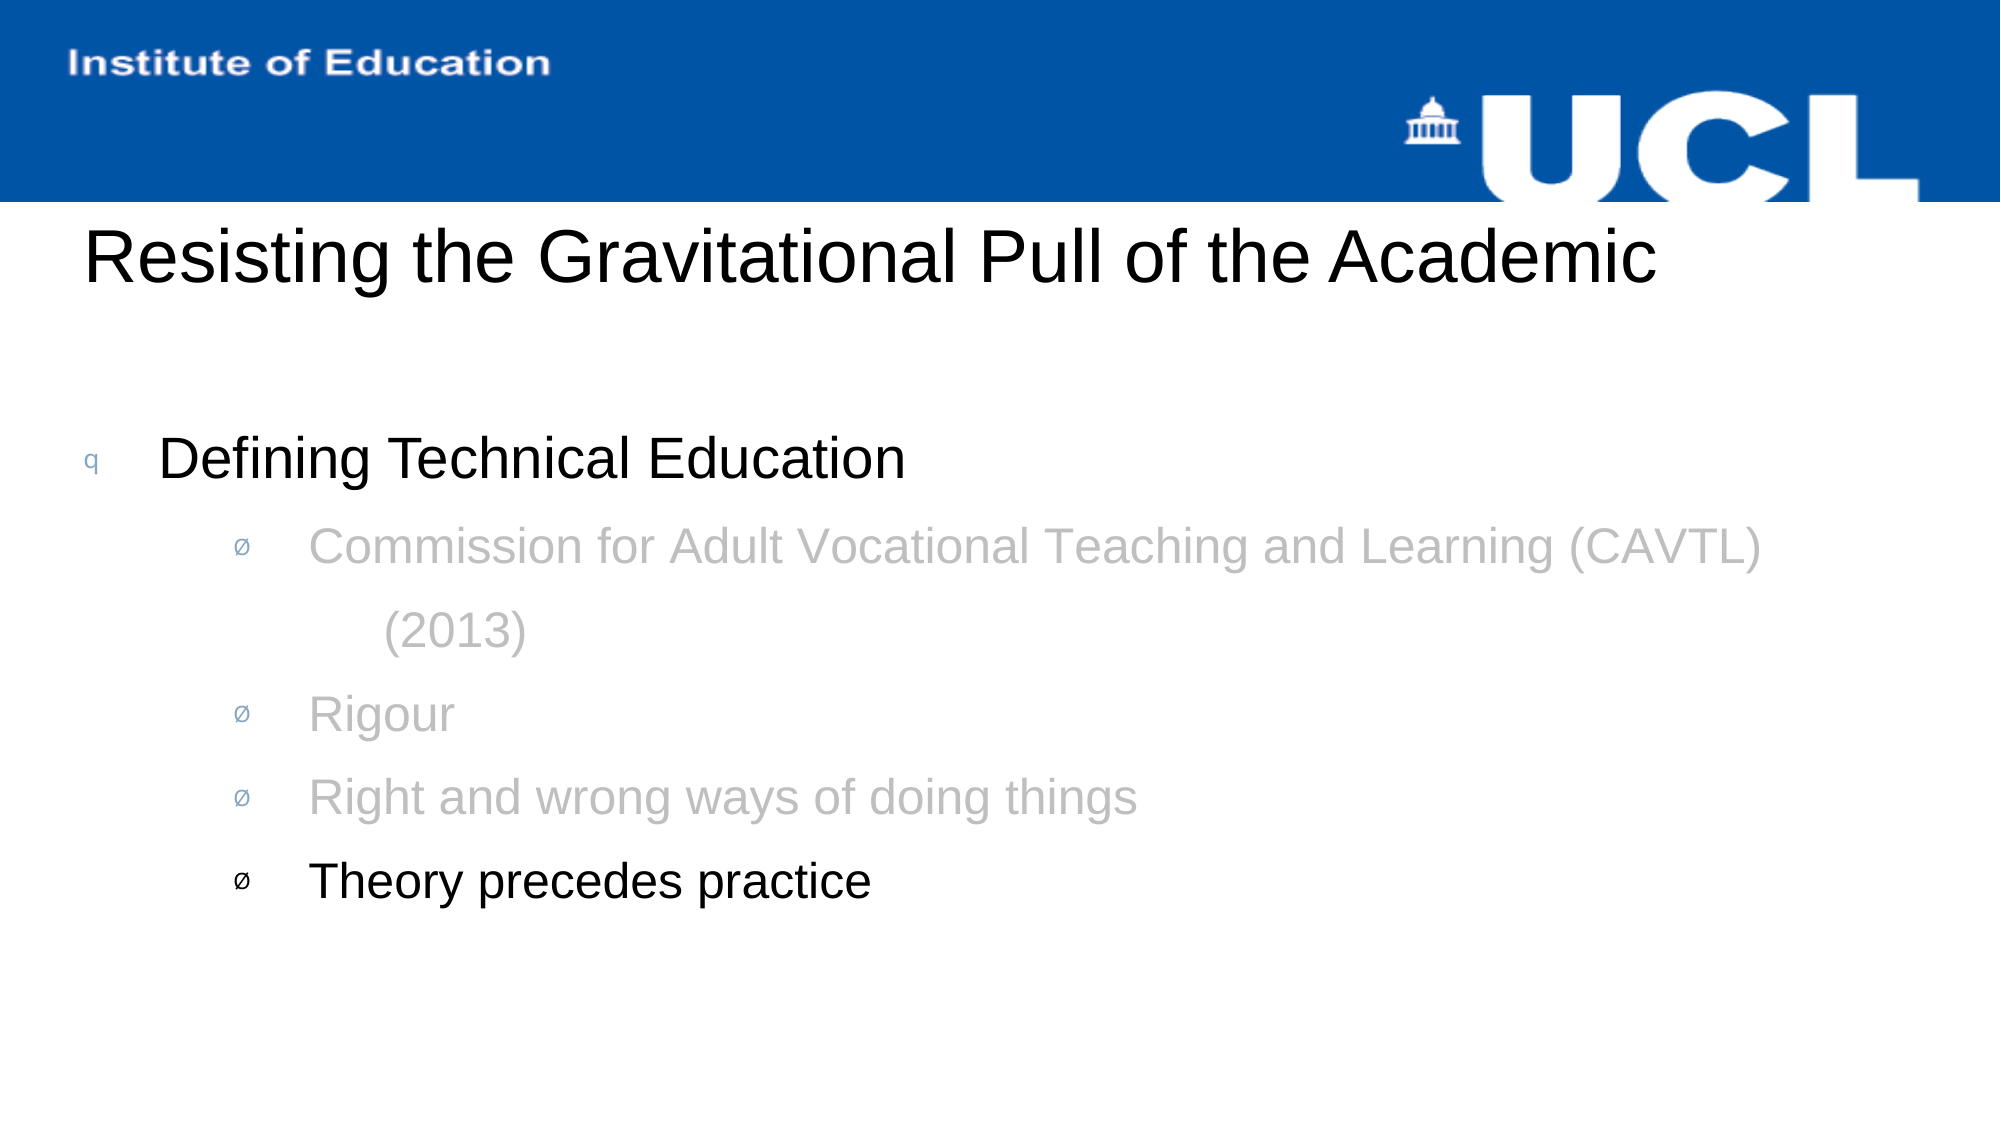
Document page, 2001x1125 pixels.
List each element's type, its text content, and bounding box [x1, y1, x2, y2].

text_box Resisting the Gravitational Pull of the Academic [68, 206, 1699, 306]
text_box Defining Technical Education Commission for Adult Vocational Teaching and Learning (CAVTL) (2013) Rigour Right and wrong ways of doing things Theory precedes practice [68, 385, 1878, 917]
